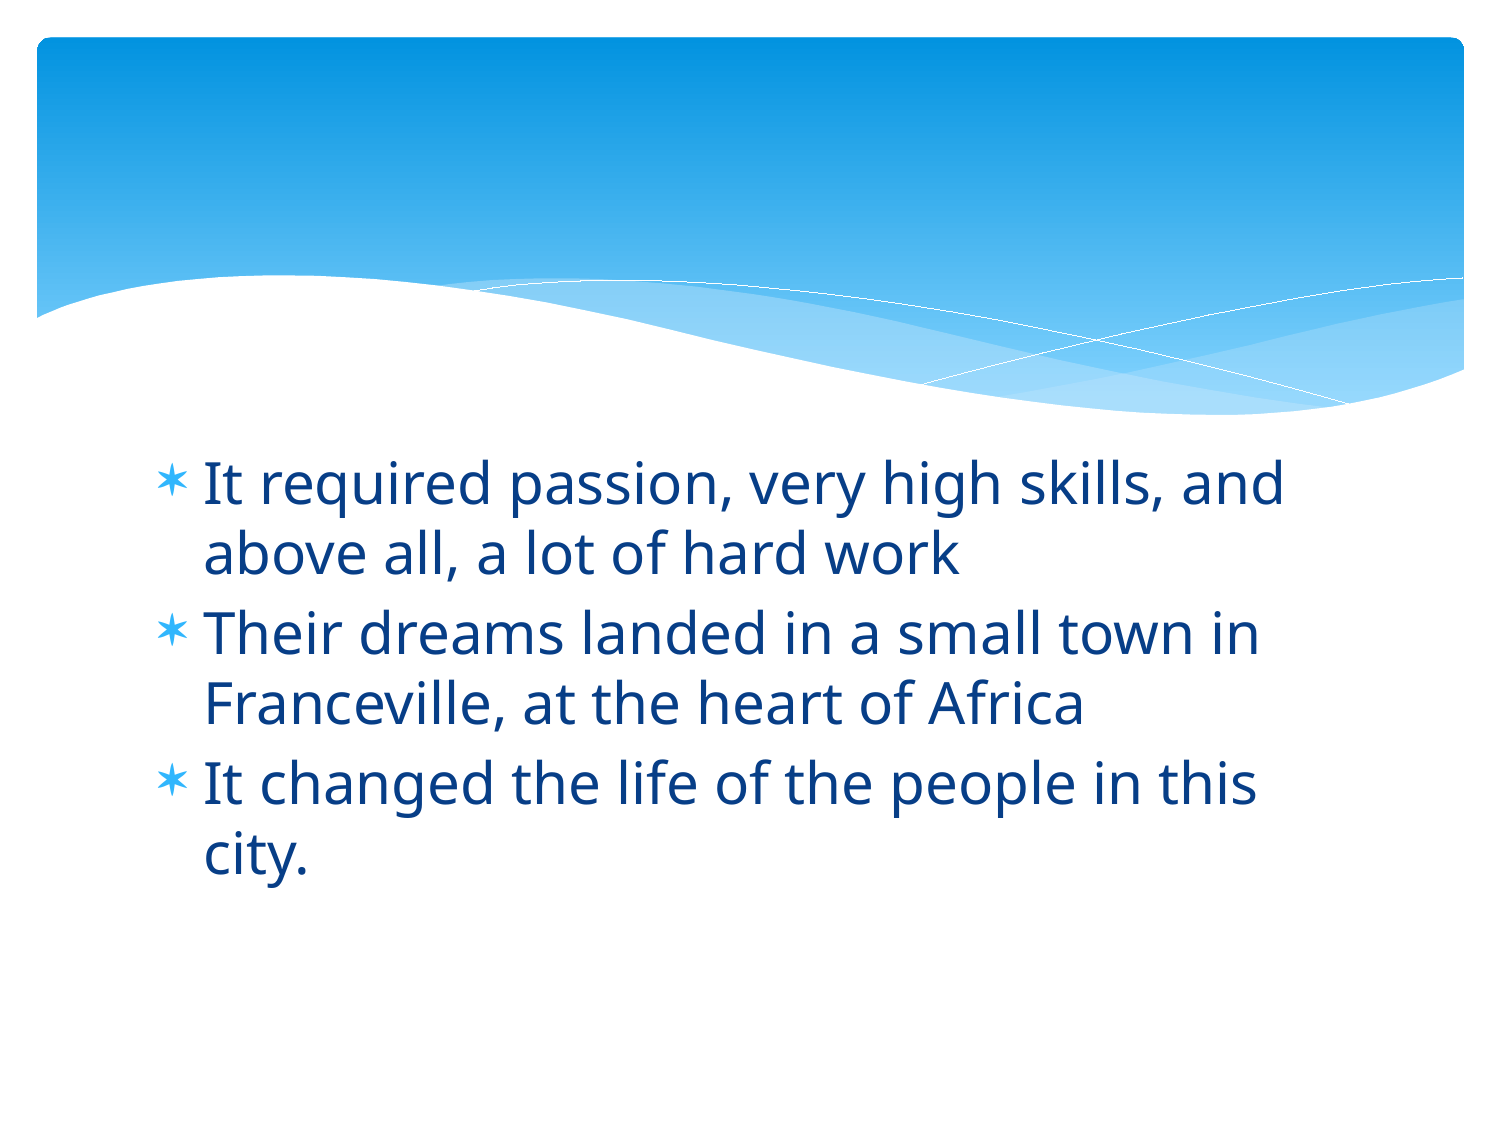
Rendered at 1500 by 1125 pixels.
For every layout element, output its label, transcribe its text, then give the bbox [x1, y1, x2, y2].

title [75, 55, 1425, 261]
list It required passion, very high skills, and above all, a lot of hard work Their dreams landed in a small town in Franceville, at the heart of Africa It changed the life of the people in this city. [143, 438, 1359, 1005]
